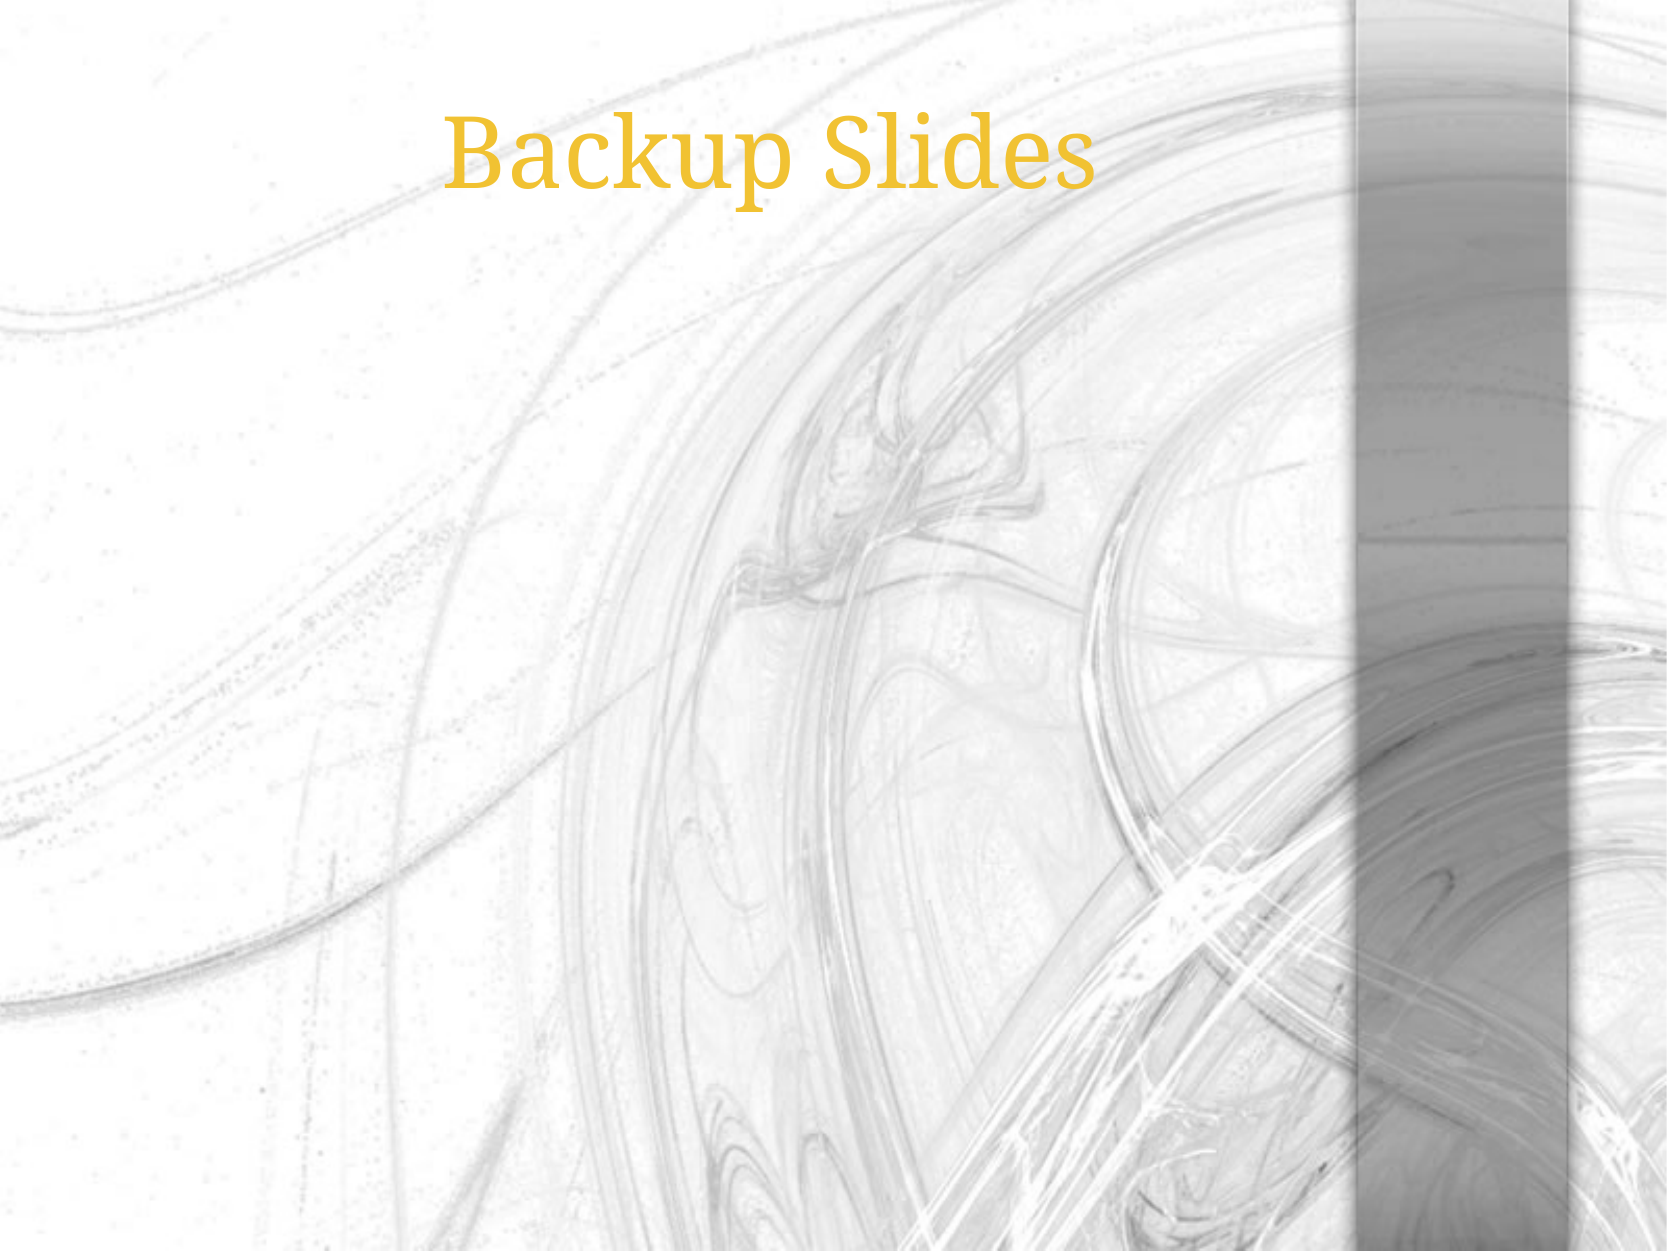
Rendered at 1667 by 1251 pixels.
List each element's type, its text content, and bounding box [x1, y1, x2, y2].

title Backup Slides [441, 84, 1574, 293]
picture [0, 0, 1667, 1251]
